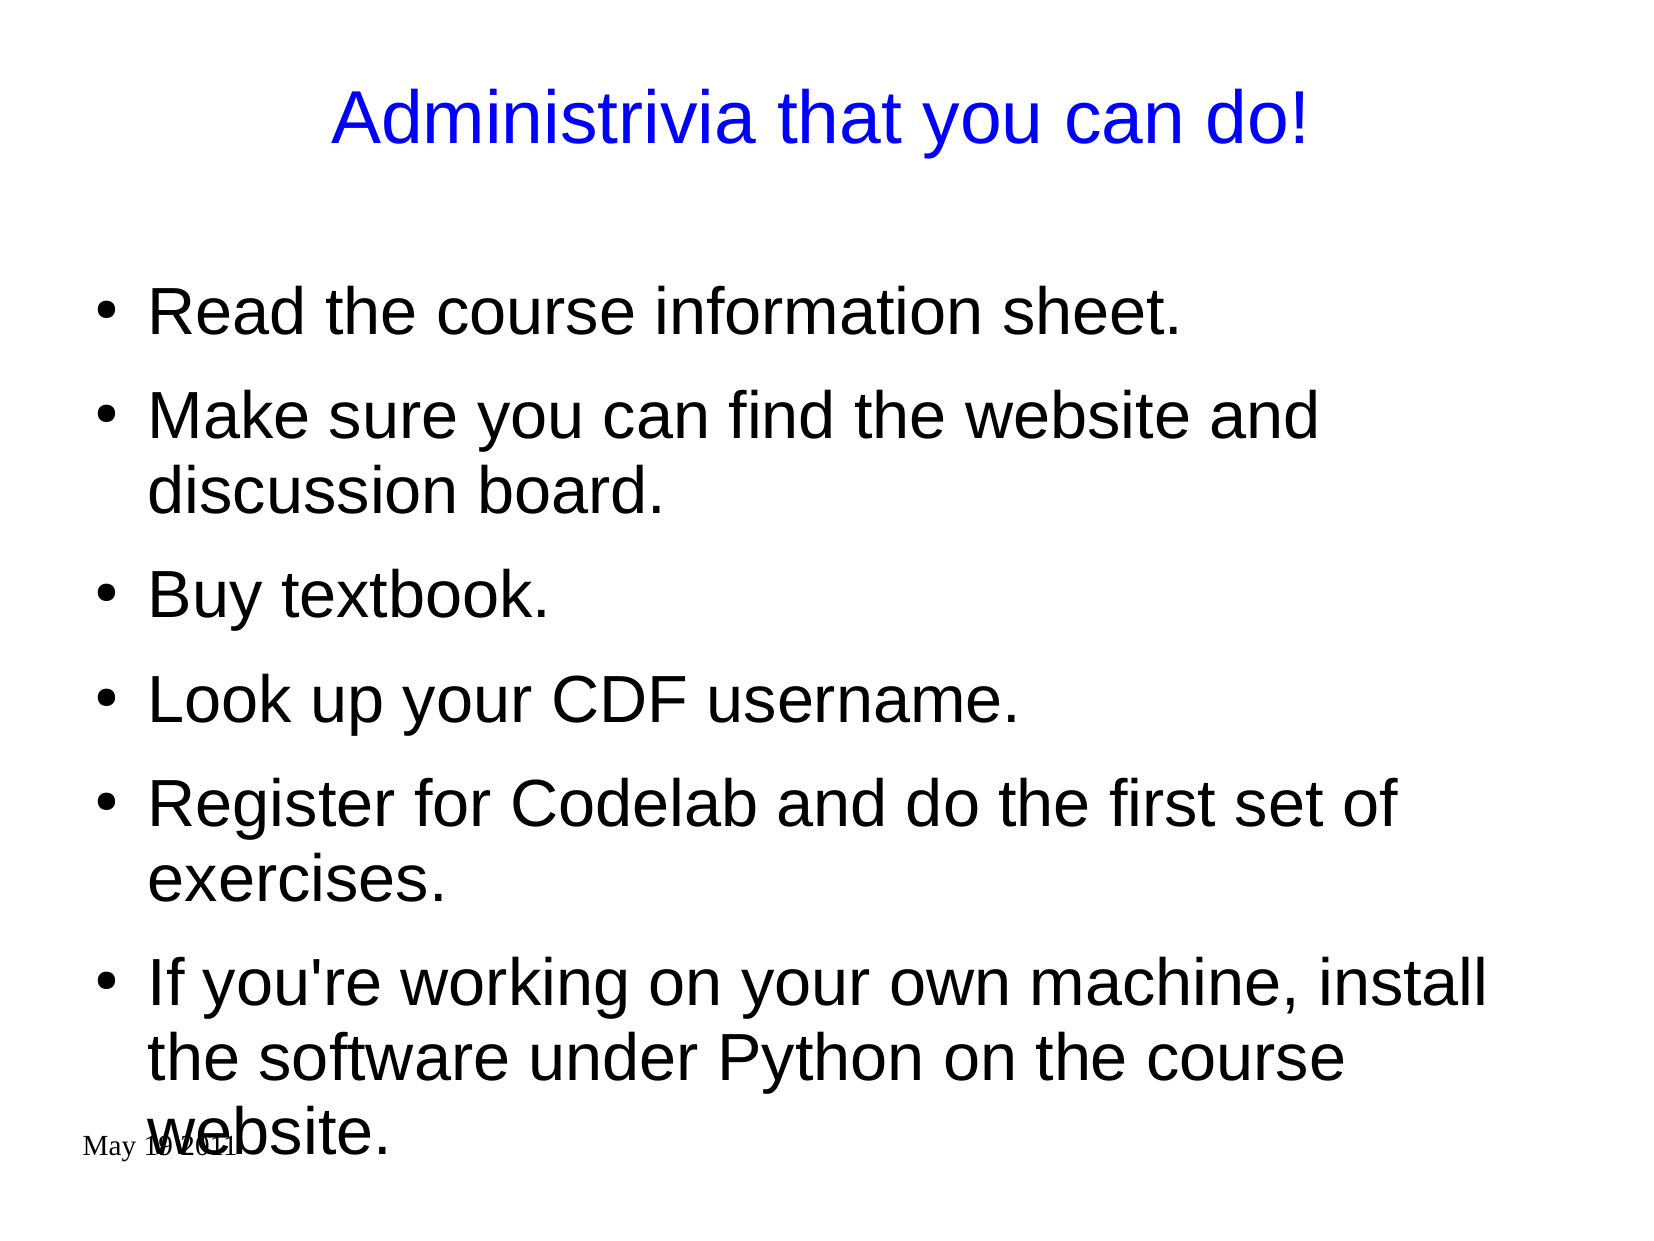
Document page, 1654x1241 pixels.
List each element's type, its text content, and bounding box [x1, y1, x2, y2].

list Read the course information sheet. Make sure you can find the website and discussion board. Buy textbook. Look up your CDF username. Register for Codelab and do the first set of exercises. If you're working on your own machine, install the software under Python on the course website. [76, 274, 1565, 1167]
title Administrivia that you can do! [76, 58, 1565, 178]
